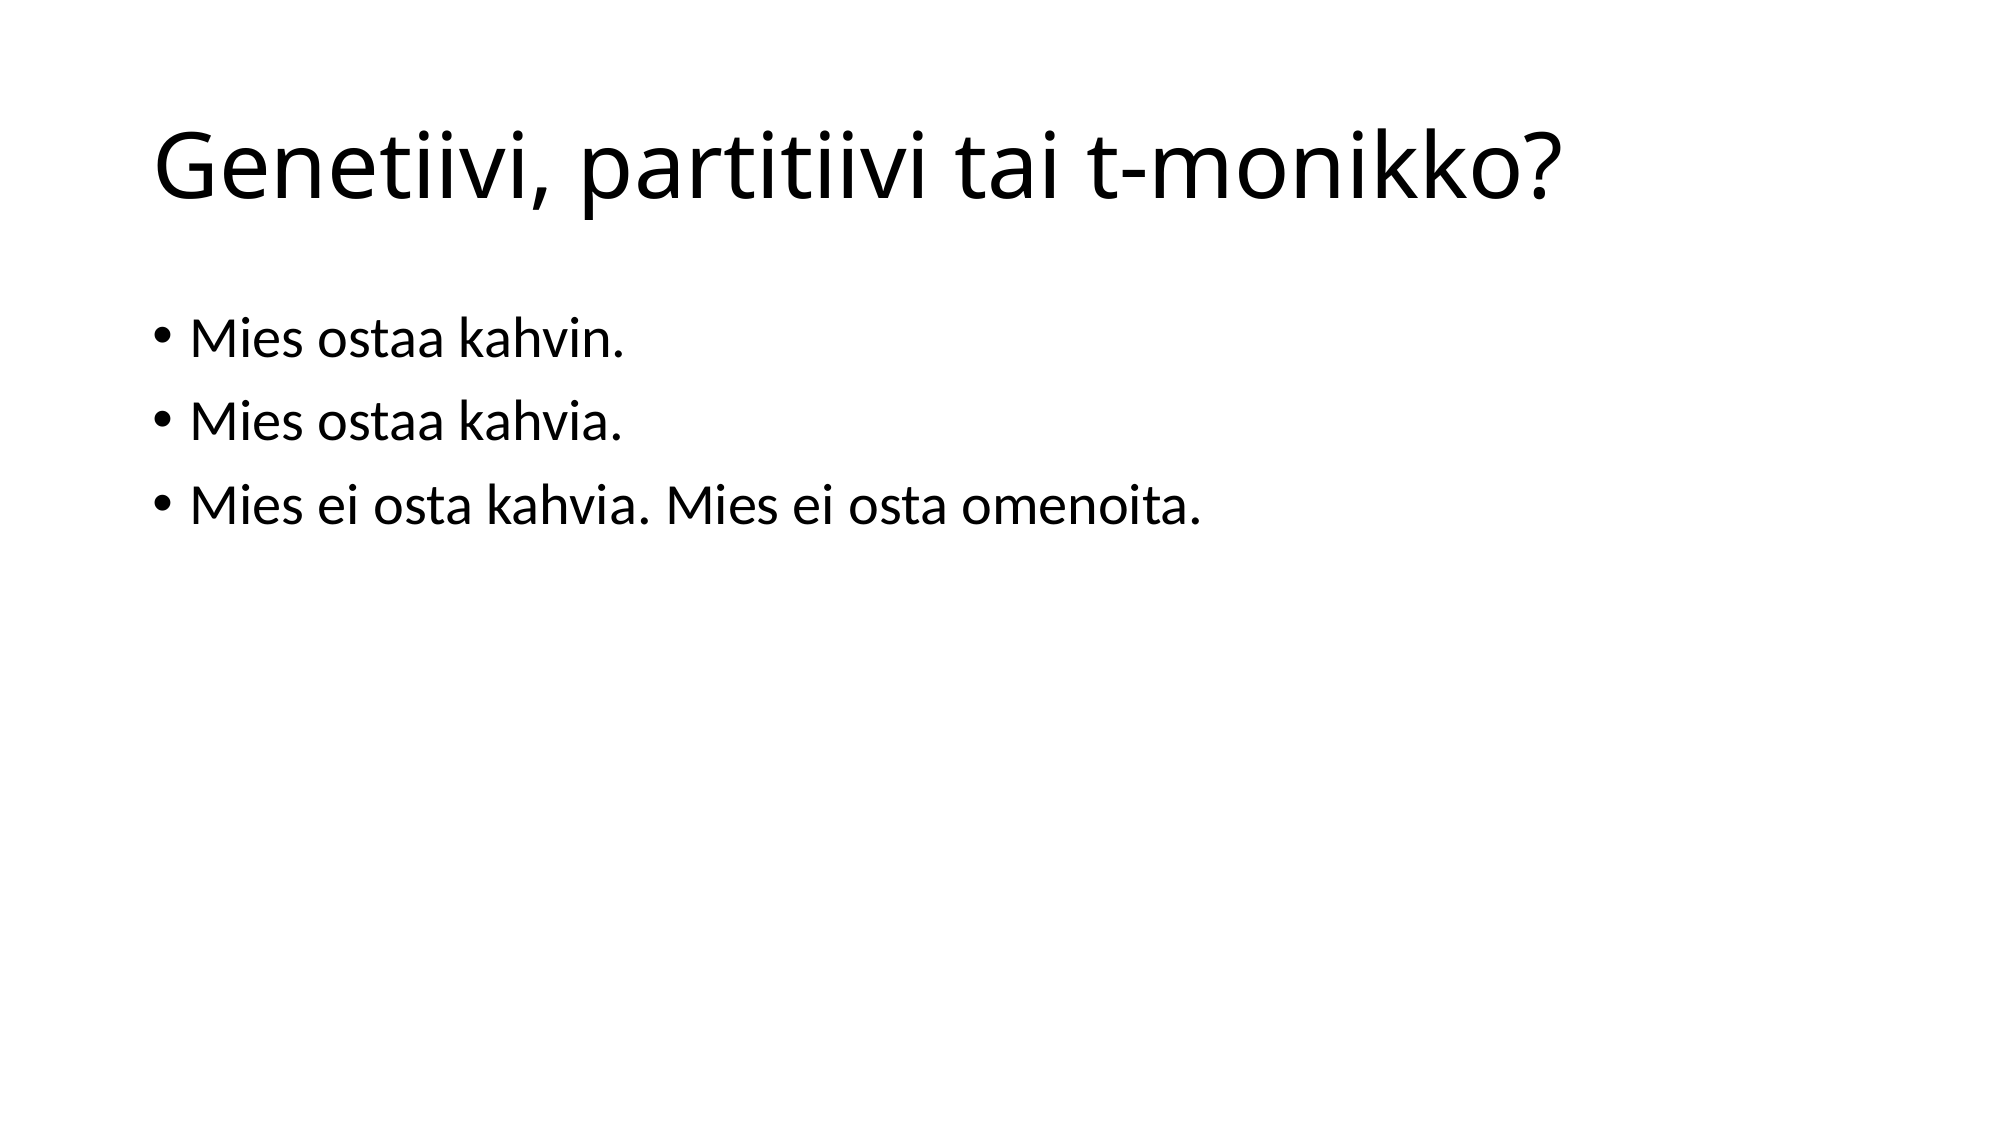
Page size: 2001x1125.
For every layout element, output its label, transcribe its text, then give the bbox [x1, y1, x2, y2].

list Mies ostaa kahvin. Mies ostaa kahvia. Mies ei osta kahvia. Mies ei osta omenoita. [137, 299, 1863, 1014]
title Genetiivi, partitiivi tai t-monikko? [137, 59, 1863, 278]
